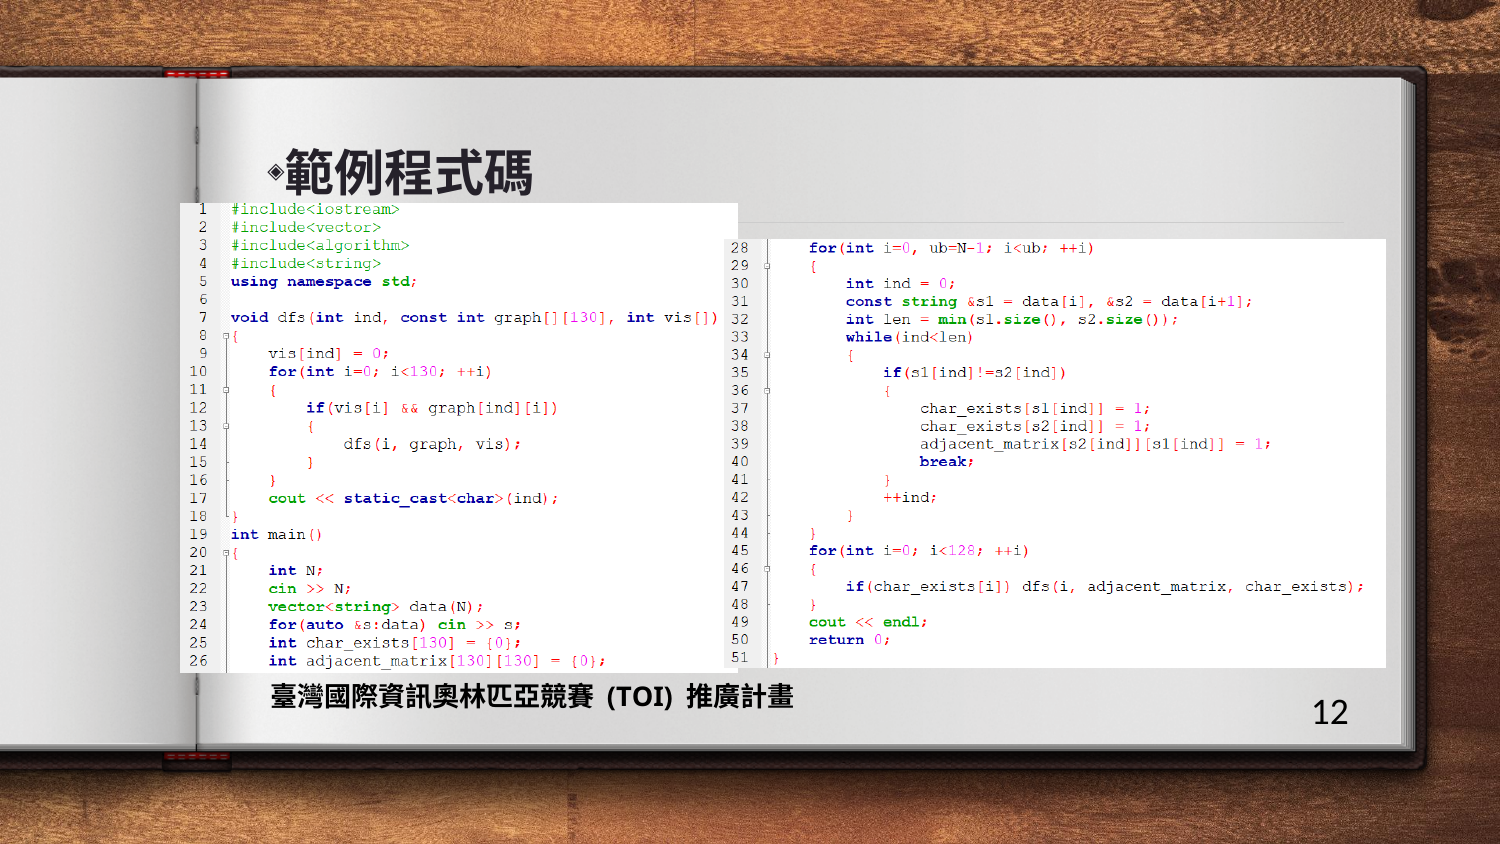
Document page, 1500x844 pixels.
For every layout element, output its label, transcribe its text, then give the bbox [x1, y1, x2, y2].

picture [180, 203, 1386, 673]
list 範例程式碼 [252, 126, 1194, 226]
text_box [1295, 672, 1386, 737]
